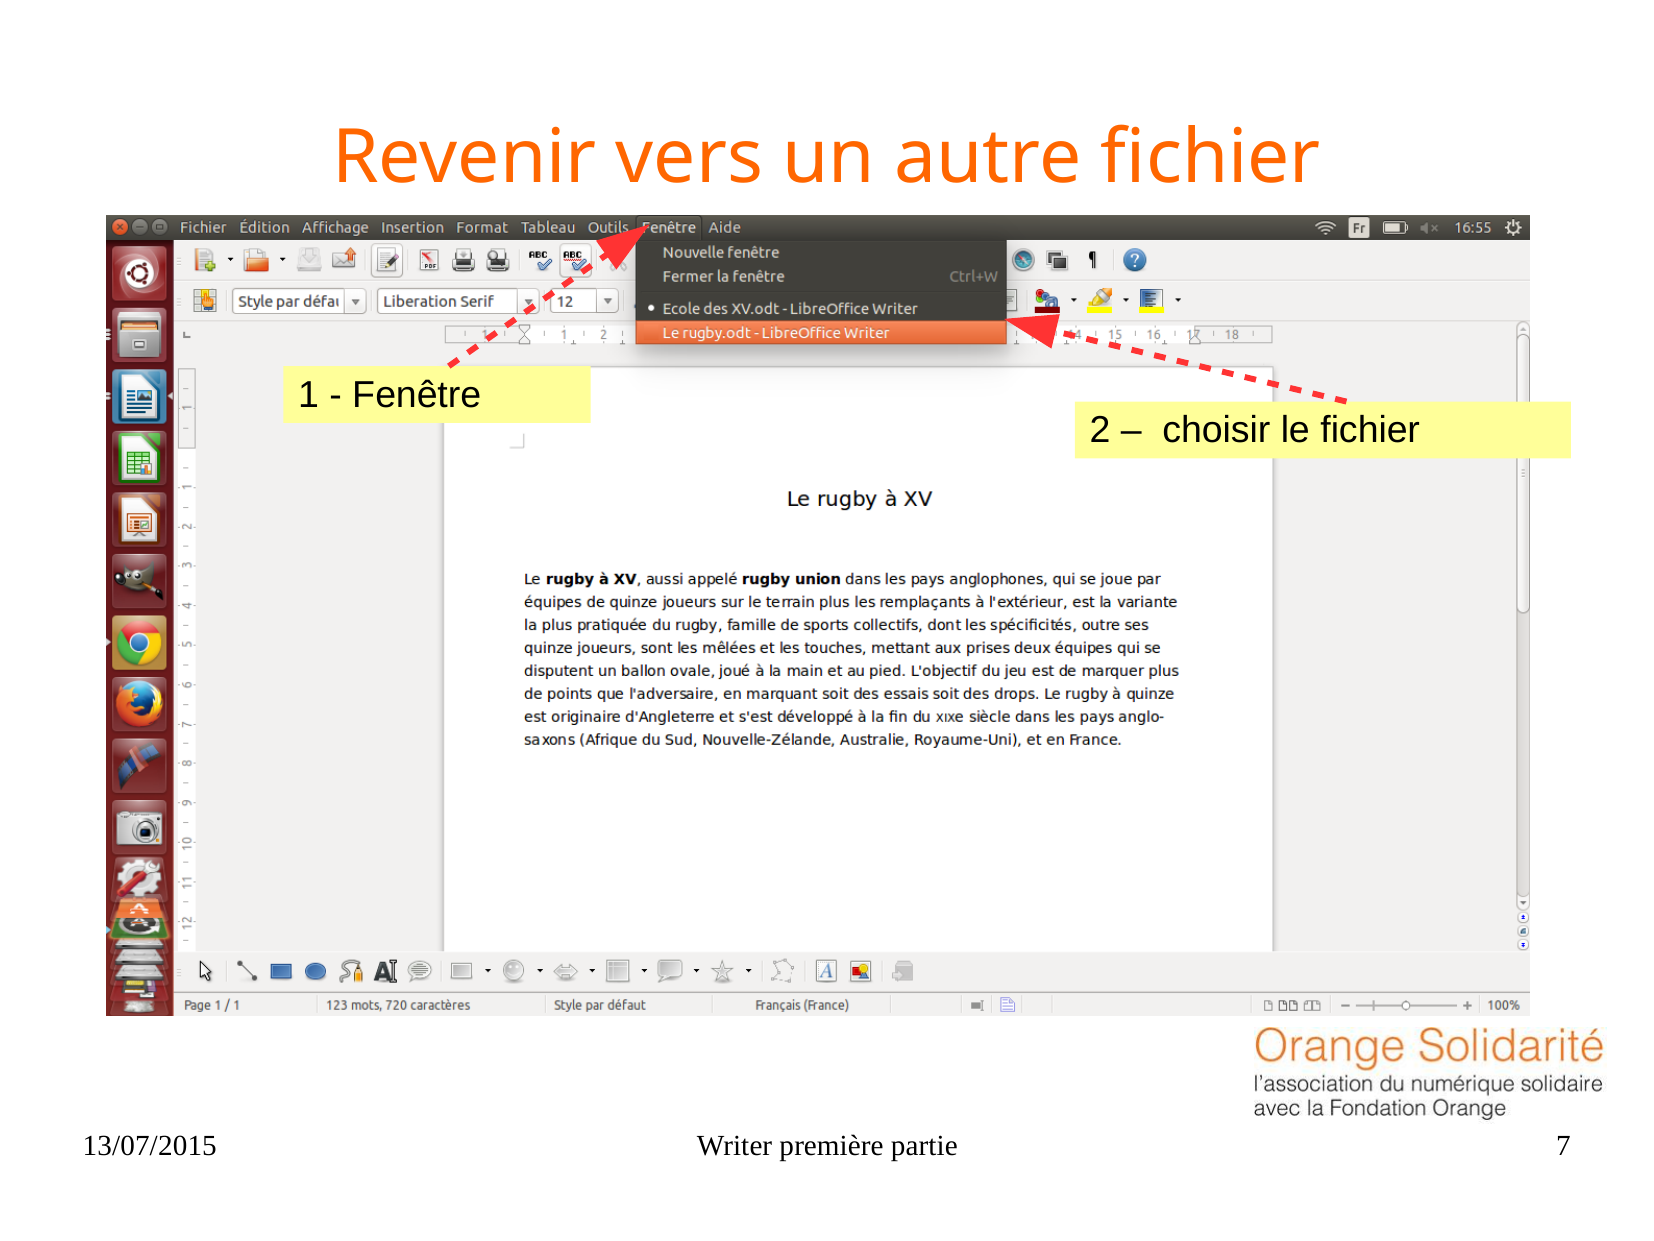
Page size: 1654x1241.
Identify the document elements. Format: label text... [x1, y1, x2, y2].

text_box 1 - Fenêtre [283, 366, 591, 423]
text_box 2 – choisir le fichier [1074, 401, 1571, 459]
picture [1254, 1027, 1607, 1126]
picture [106, 215, 1530, 1016]
title Revenir vers un autre fichier [82, 49, 1571, 257]
